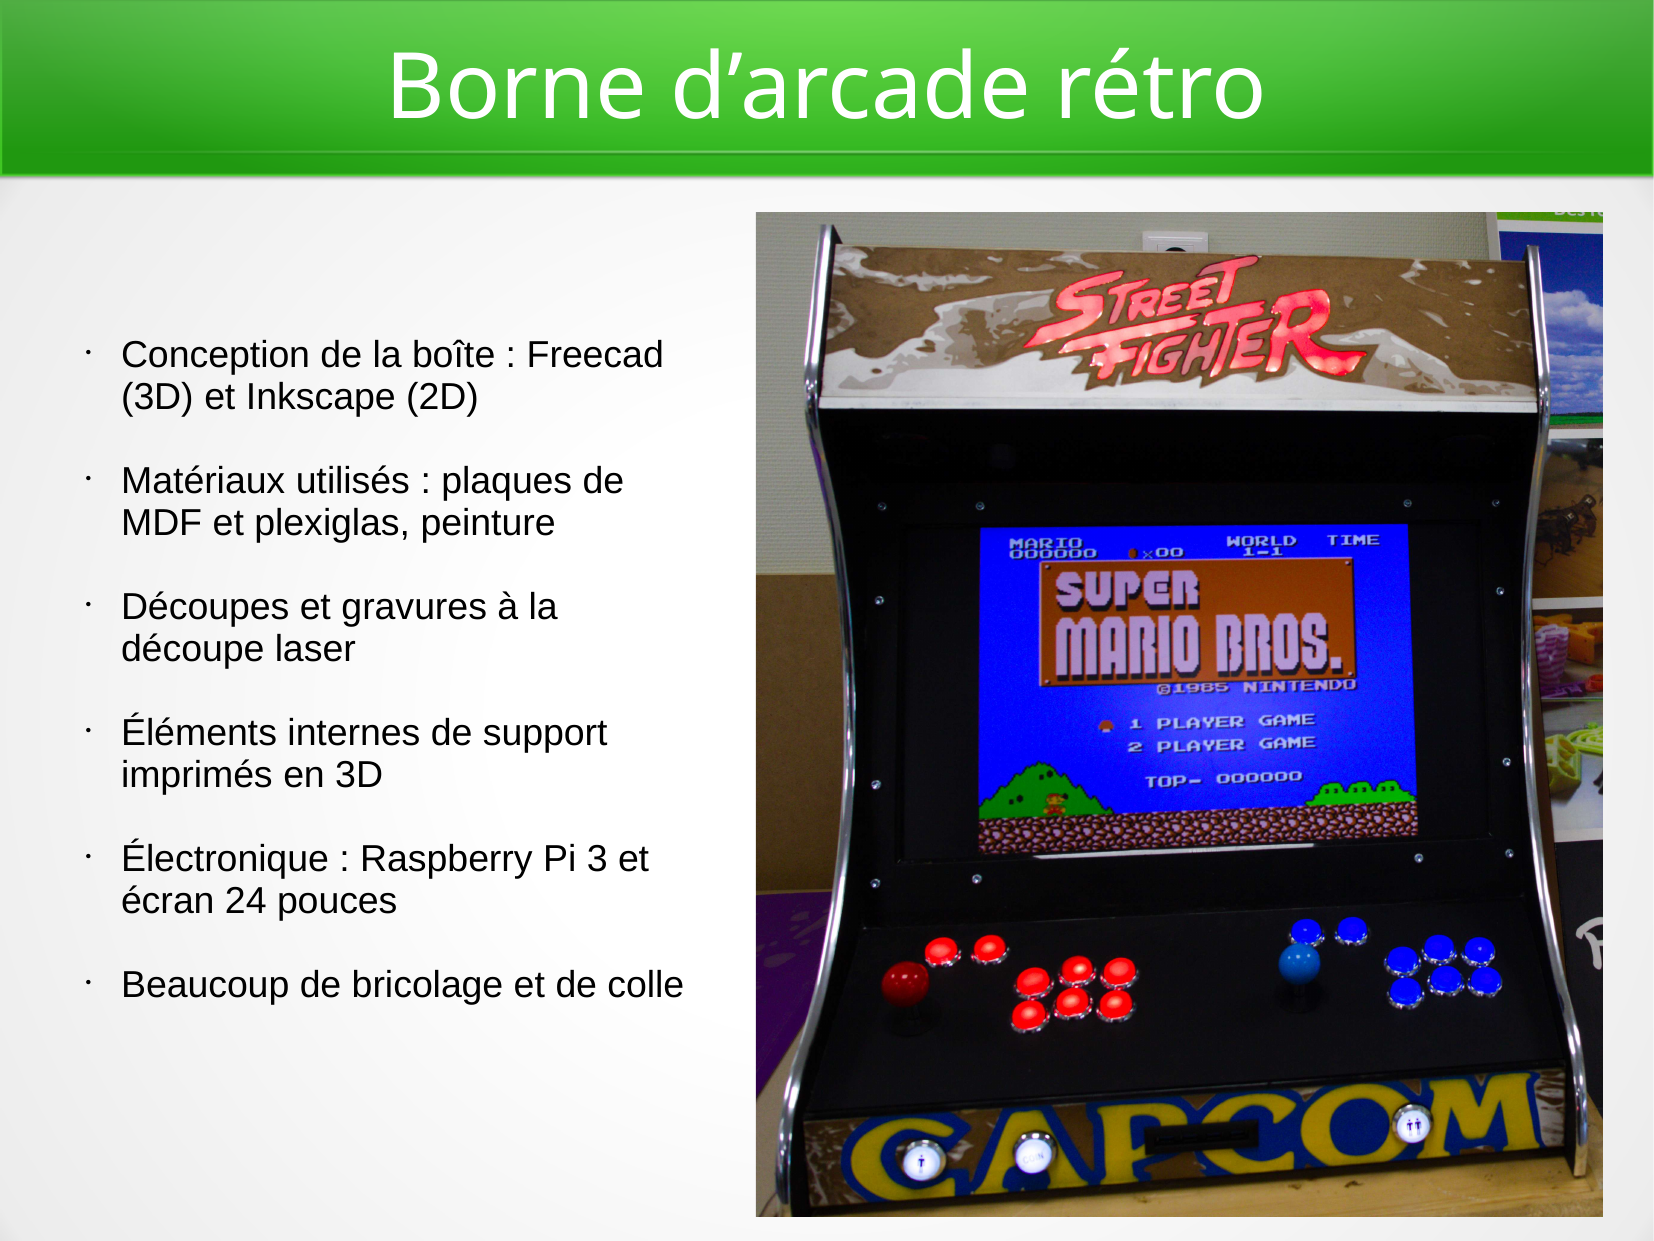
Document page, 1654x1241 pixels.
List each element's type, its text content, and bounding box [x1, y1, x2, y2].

title Borne d’arcade rétro [82, 11, 1571, 154]
picture [0, 0, 1654, 1241]
text_box Conception de la boîte : Freecad (3D) et Inkscape (2D) Matériaux utilisés : plaques de MDF et plexiglas, peinture Découpes et gravures à la découpe laser Éléments internes de support imprimés en 3D Électronique : Raspberry Pi 3 et écran 24 pouces Beaucoup de bricolage et de colle [70, 326, 709, 1014]
